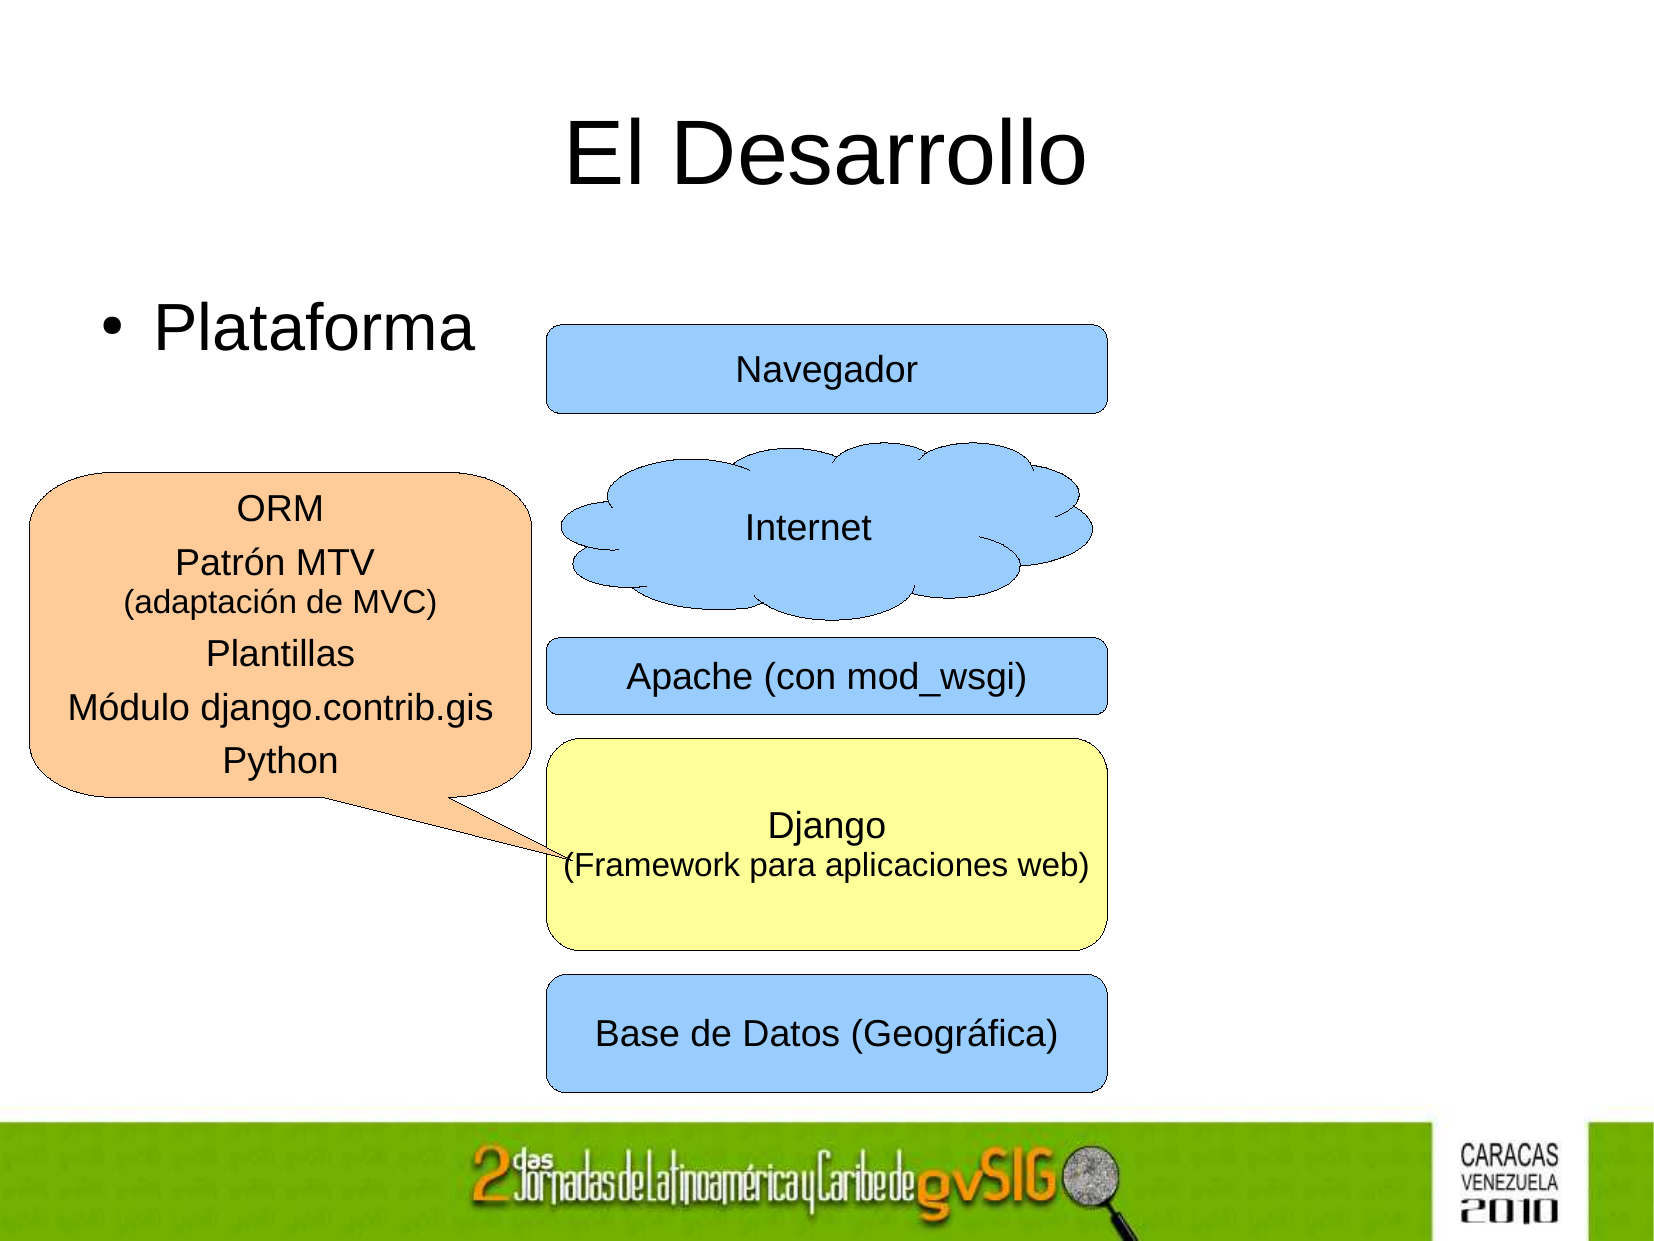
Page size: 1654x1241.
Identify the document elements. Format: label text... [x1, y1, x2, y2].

picture [0, 0, 1654, 1241]
text_box Internet [561, 442, 1093, 621]
text_box Django (Framework para aplicaciones web) [546, 738, 1108, 951]
text_box Navegador [546, 324, 1108, 414]
text_box Apache (con mod_wsgi) [546, 637, 1108, 715]
title El Desarrollo [82, 56, 1571, 250]
list Plataforma [82, 290, 1571, 1094]
text_box Base de Datos (Geográfica) [546, 974, 1108, 1093]
text_box ORM Patrón MTV (adaptación de MVC) Plantillas Módulo django.contrib.gis Python [29, 472, 573, 861]
